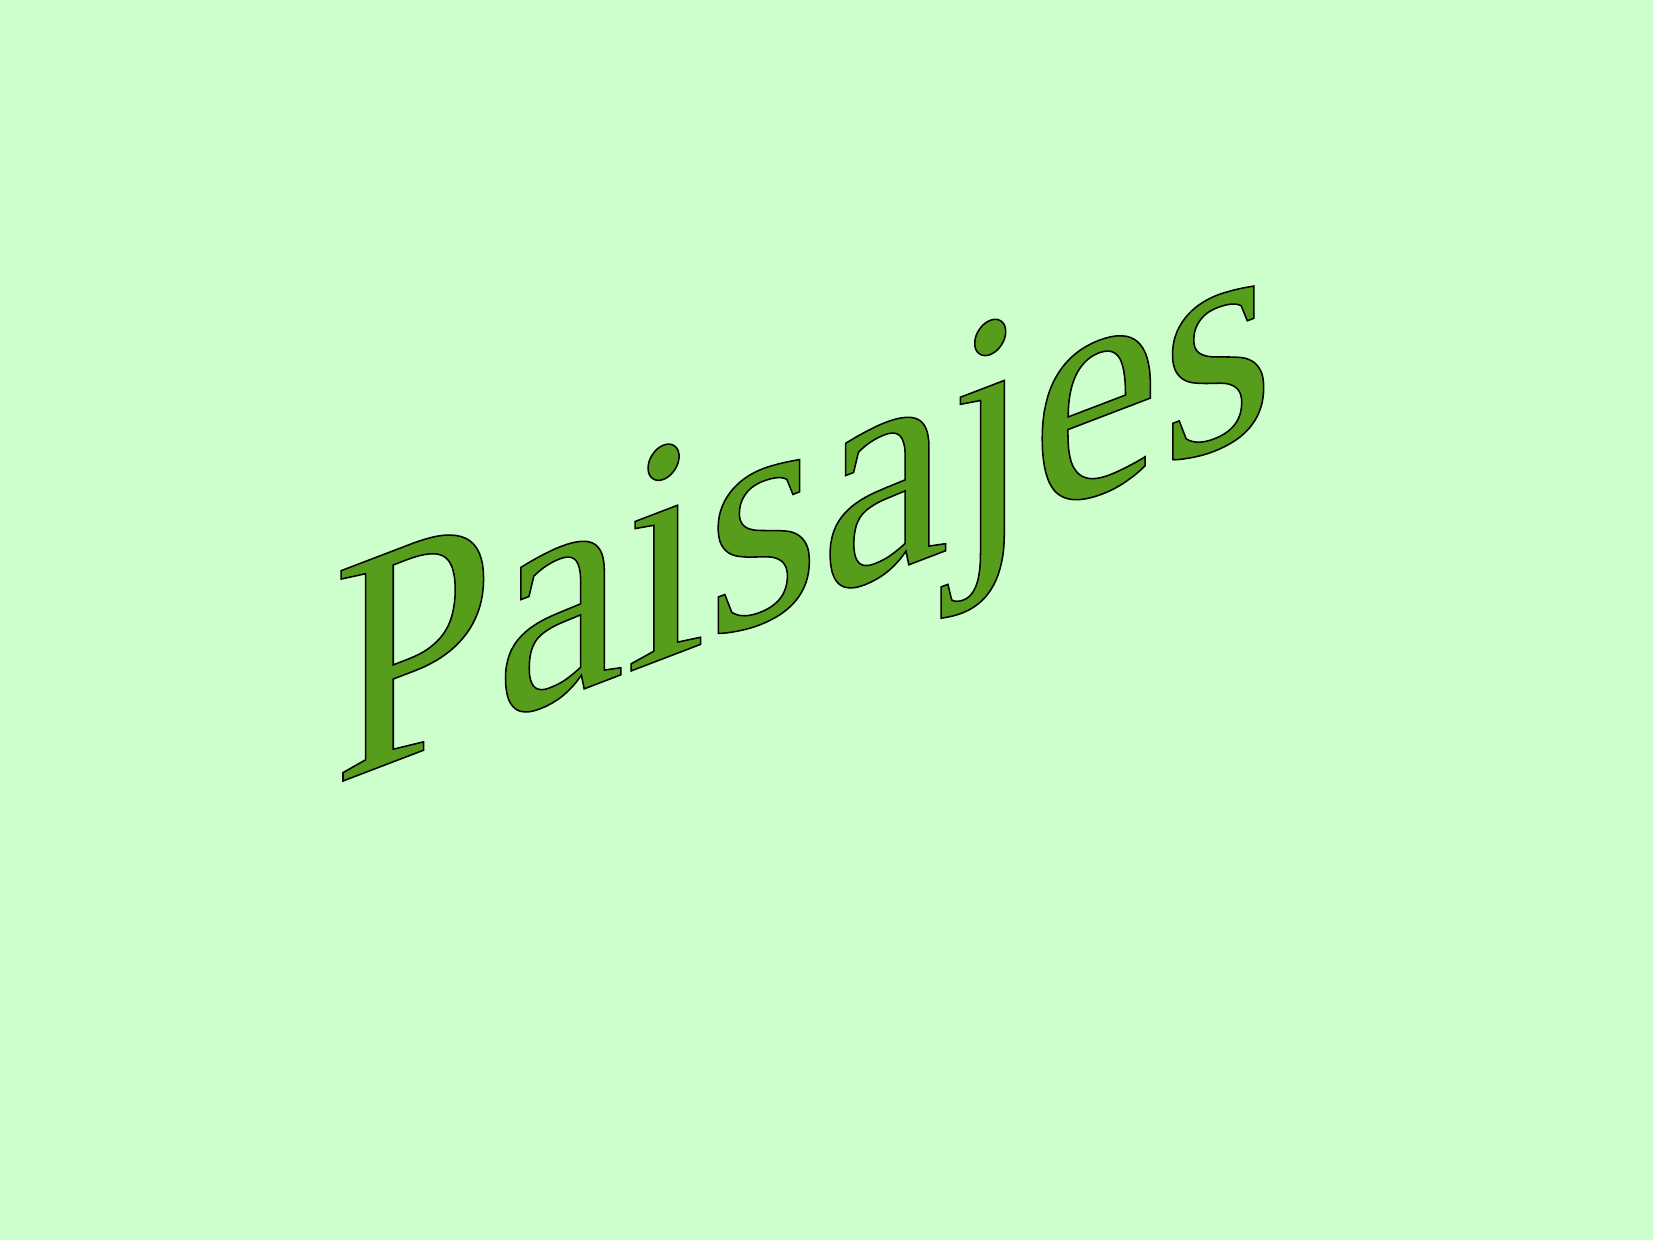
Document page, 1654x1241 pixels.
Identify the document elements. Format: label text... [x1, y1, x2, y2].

text_box Paisajes [974, 319, 1006, 356]
text_box Paisajes [1042, 335, 1151, 500]
text_box Paisajes [648, 444, 680, 481]
text_box Paisajes [341, 535, 484, 782]
text_box Paisajes [505, 541, 621, 712]
text_box Paisajes [1172, 286, 1264, 460]
text_box Paisajes [718, 459, 810, 634]
text_box Paisajes [631, 505, 701, 671]
text_box Paisajes [941, 380, 1005, 619]
text_box Paisajes [830, 417, 946, 588]
